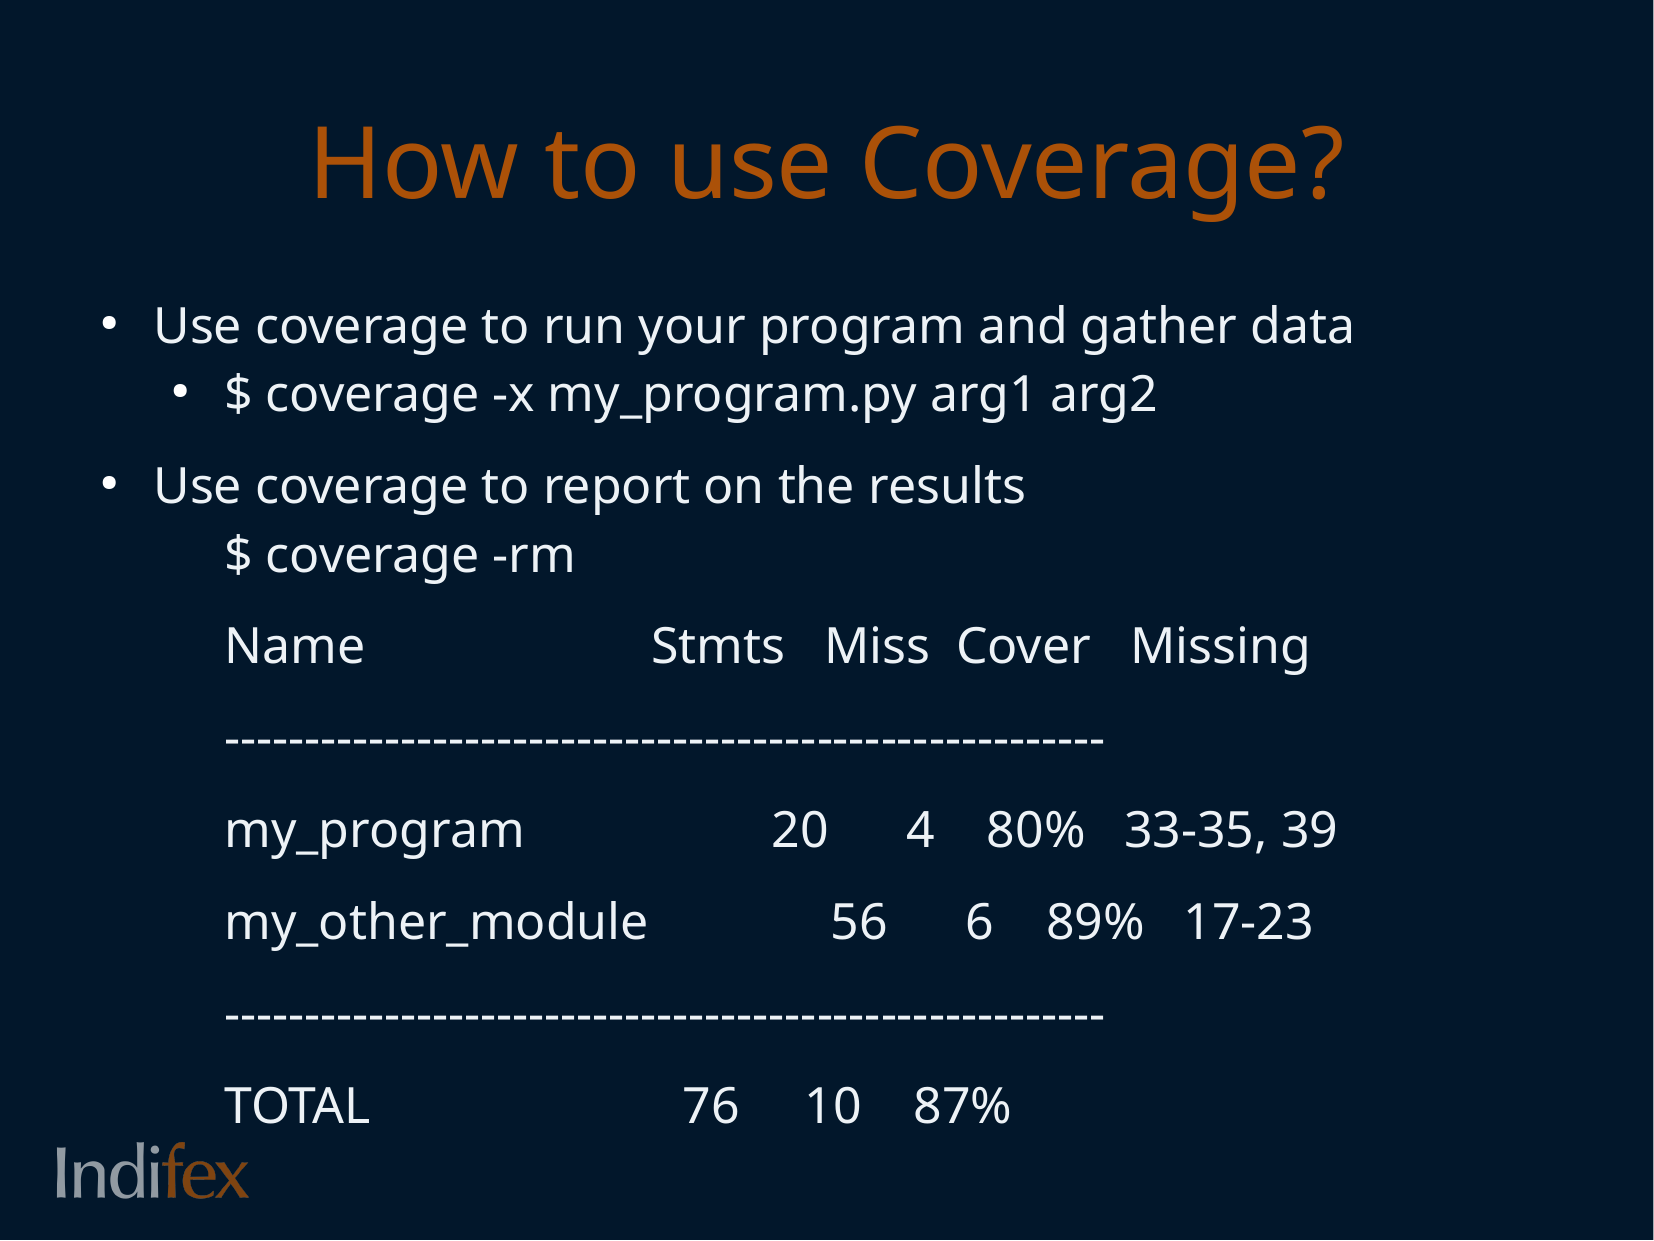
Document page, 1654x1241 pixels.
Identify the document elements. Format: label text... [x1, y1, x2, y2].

picture [56, 1142, 249, 1241]
list Use coverage to run your program and gather data $ coverage -x my_program.py arg1 arg2 Use coverage to report on the results $ coverage -rm Name Stmts Miss Cover Missing ------------------------------------------------------- my_program 20 4 80% 33-35, 39 my_other_module 56 6 89% 17-23 ------------------------------------------------------- TOTAL 76 10 87% [82, 290, 1571, 1109]
title How to use Coverage? [82, 49, 1571, 257]
